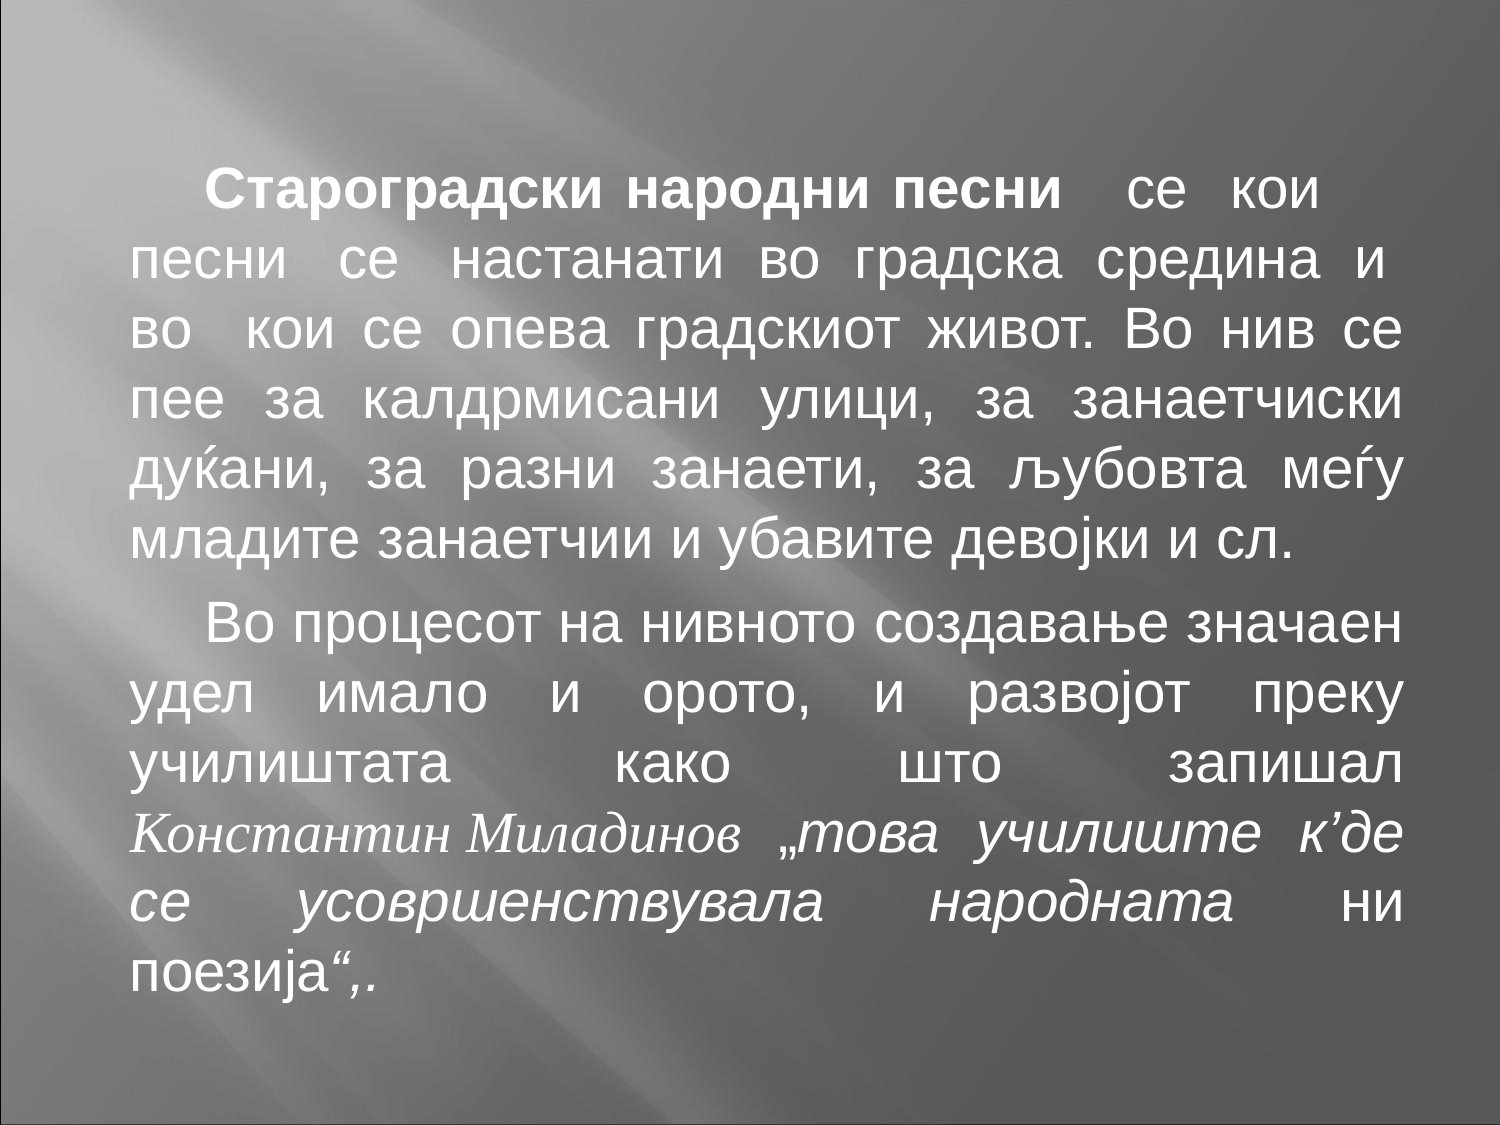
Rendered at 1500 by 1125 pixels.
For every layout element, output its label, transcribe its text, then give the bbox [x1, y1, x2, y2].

list Староградски народни песни се кои песни се настанати во градска средина и во кои се опева градскиот живот. Во нив се пее за калдрмисани улици, за занаетчиски дуќани, за разни занаети, за љубовта меѓу младите занаетчии и убавите девојки и сл. Во процесот на нивното создавање значаен удел имало и орото, и развојот преку училиштата како што запишал Константин Миладинов „това училиште к’де се усовршенствувала народната ни поезија“,. [70, 58, 1421, 1125]
